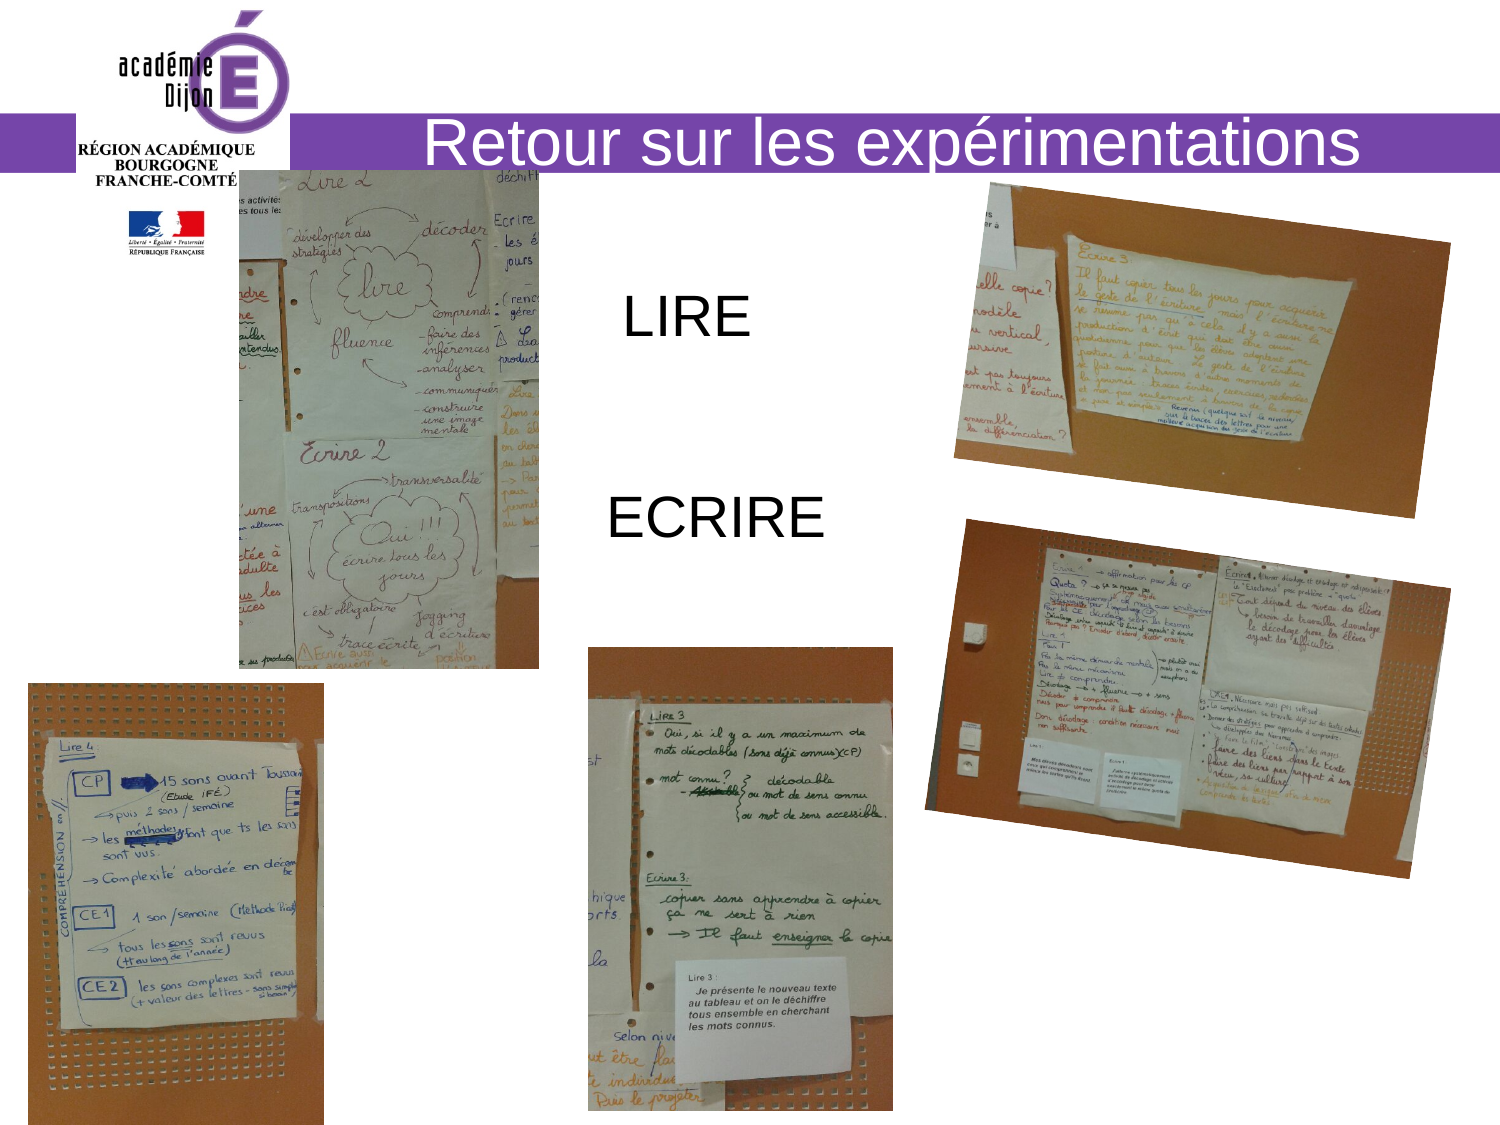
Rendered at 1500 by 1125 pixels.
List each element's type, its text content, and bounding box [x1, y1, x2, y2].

picture [924, 518, 1451, 879]
title Retour sur les expérimentations [360, 45, 1425, 233]
picture [588, 647, 893, 1111]
picture [953, 181, 1451, 519]
picture [76, 8, 539, 669]
picture [28, 683, 324, 1125]
list LIRE ECRIRE [75, 262, 1425, 1005]
